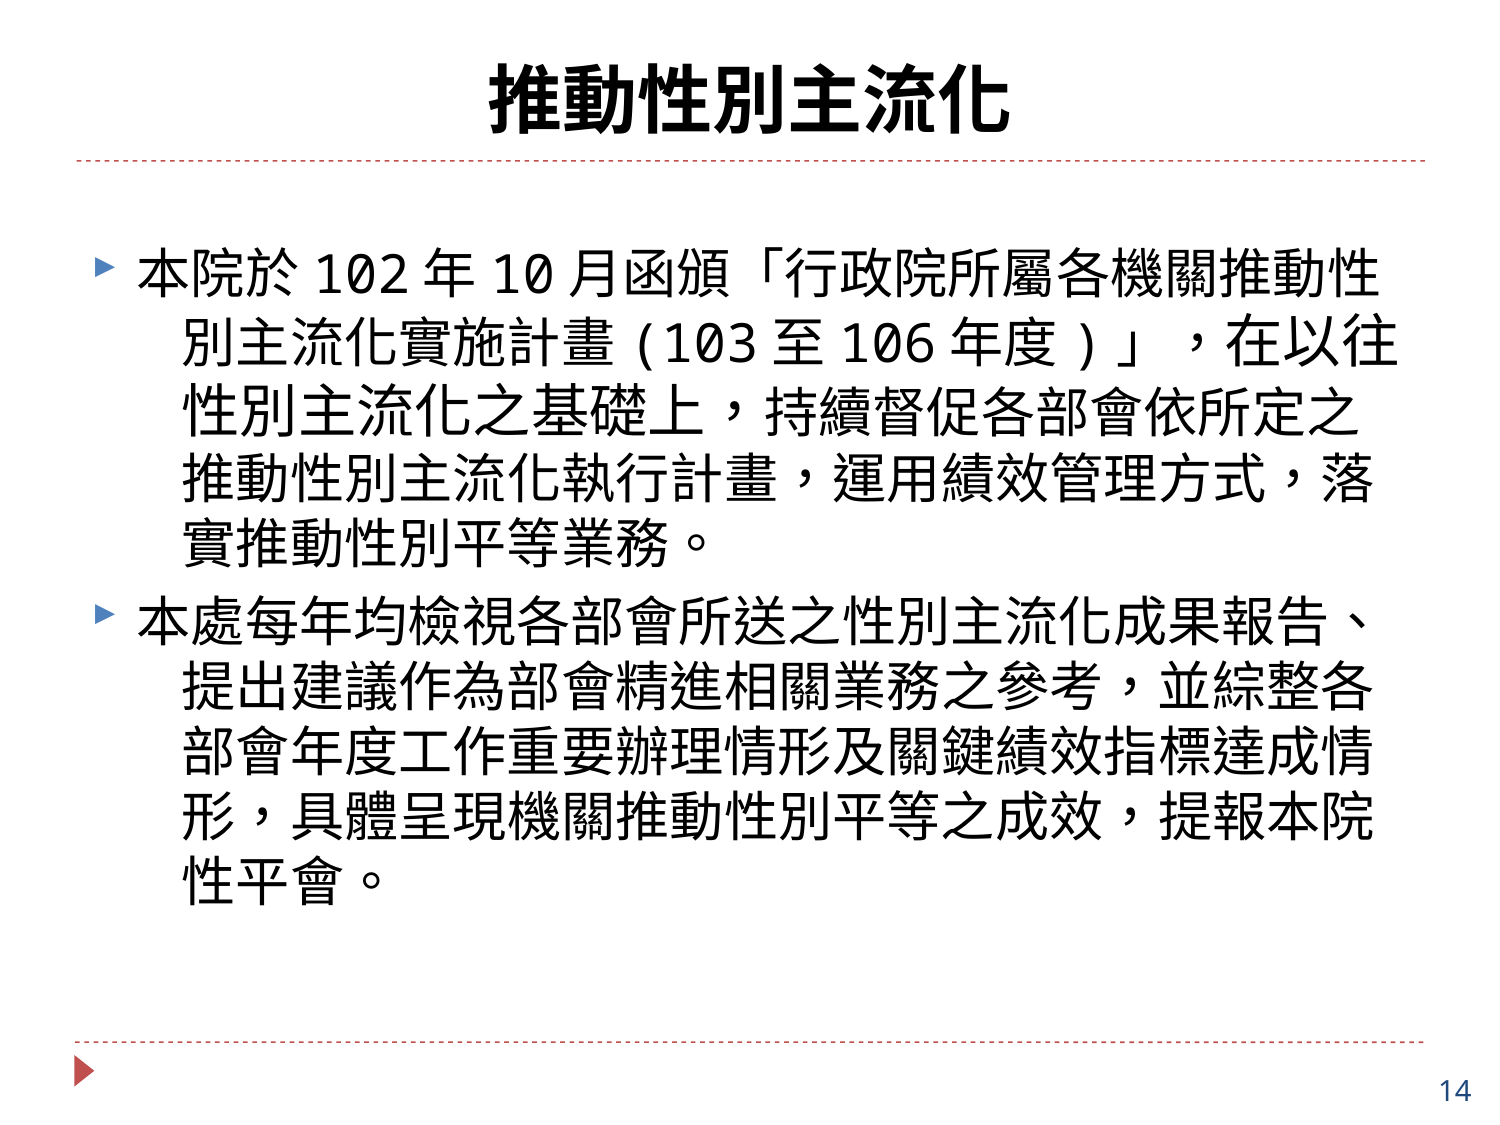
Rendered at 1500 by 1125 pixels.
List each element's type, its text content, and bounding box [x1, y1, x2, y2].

text_box 推動性別主流化 [0, 0, 1500, 150]
list 本院於102年10月函頒「行政院所屬各機關推動性別主流化實施計畫(103至106年度)」，在以往性別主流化之基礎上，持續督促各部會依所定之推動性別主流化執行計畫，運用績效管理方式，落實推動性別平等業務。 本處每年均檢視各部會所送之性別主流化成果報告、提出建議作為部會精進相關業務之參考，並綜整各部會年度工作重要辦理情形及關鍵績效指標達成情形，具體呈現機關推動性別平等之成效，提報本院性平會。 [76, 231, 1427, 949]
text_box 14 [1423, 1065, 1500, 1125]
